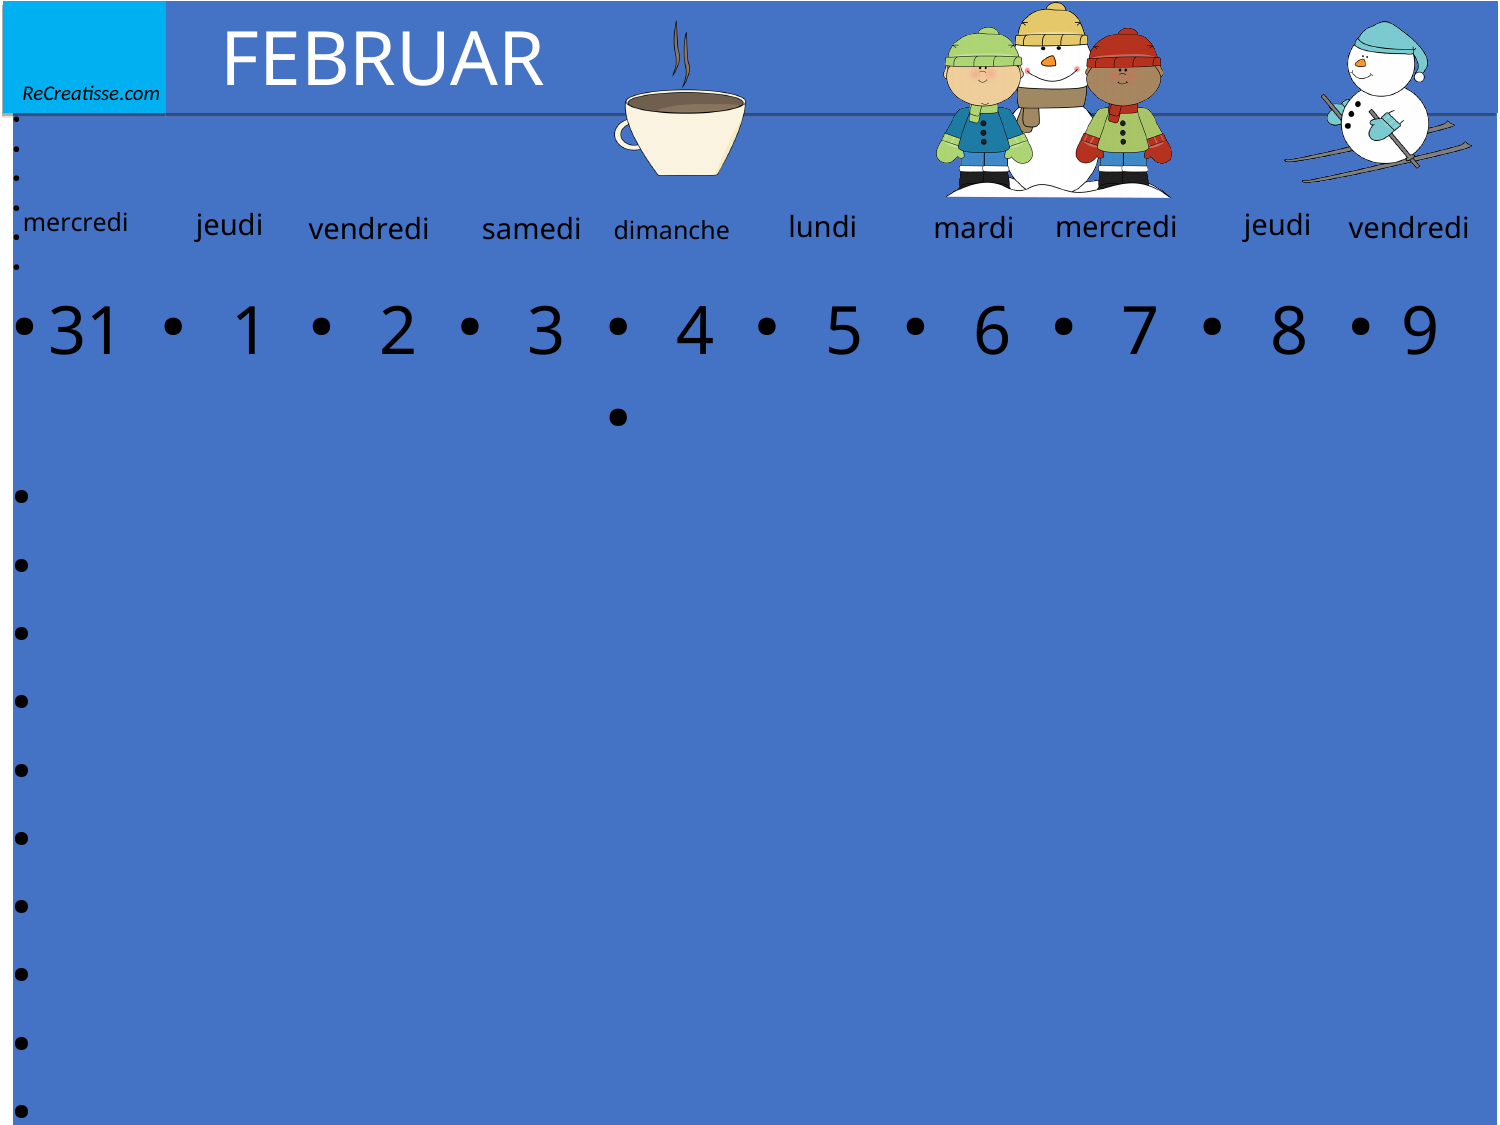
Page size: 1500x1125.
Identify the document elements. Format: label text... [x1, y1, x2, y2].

table_header [310, 113, 458, 283]
table_cell [458, 465, 607, 1125]
table_header [1349, 113, 1497, 283]
picture [614, 20, 746, 176]
table_cell 8 [1200, 283, 1349, 465]
table_cell [1052, 465, 1200, 1125]
picture [936, 2, 1172, 198]
table_cell 1 [161, 283, 310, 465]
table_header [458, 113, 607, 283]
table_cell [13, 465, 161, 1125]
table_header [903, 113, 1052, 283]
table_cell 31 [13, 283, 161, 465]
table_header [607, 113, 755, 283]
table_header [13, 113, 161, 283]
text_box vendredi [293, 202, 445, 253]
table_cell [161, 465, 310, 1125]
table_cell [310, 465, 458, 1125]
text_box mercredi [1040, 201, 1193, 251]
text_box dimanche [599, 207, 745, 252]
text_box samedi [467, 203, 597, 253]
table_cell [1200, 465, 1349, 1125]
text_box mercredi [8, 199, 144, 244]
table_cell 4 [607, 283, 755, 465]
text_box jeudi [181, 199, 279, 249]
table_cell [903, 465, 1052, 1125]
table_cell 3 [458, 283, 607, 465]
table_cell 2 [310, 283, 458, 465]
text_box ReCreatisse.com [7, 72, 166, 112]
text_box mardi [918, 202, 1037, 252]
table_cell 5 [755, 283, 903, 465]
text_box [3, 1, 1498, 113]
text_box jeudi [1229, 199, 1327, 249]
table_cell [607, 465, 755, 1125]
text_box FEBRUAR [205, 2, 610, 109]
text_box vendredi [1334, 202, 1485, 252]
table_header [161, 113, 310, 283]
table_cell 9 [1349, 283, 1497, 465]
table_header [755, 113, 903, 283]
table_header [1200, 113, 1349, 283]
table_cell [755, 465, 903, 1125]
table_cell [1349, 465, 1497, 1125]
picture [1284, 21, 1472, 183]
table_cell 6 [903, 283, 1052, 465]
table_cell 7 [1052, 283, 1200, 465]
text_box lundi [773, 201, 872, 251]
table_header [1052, 113, 1200, 283]
